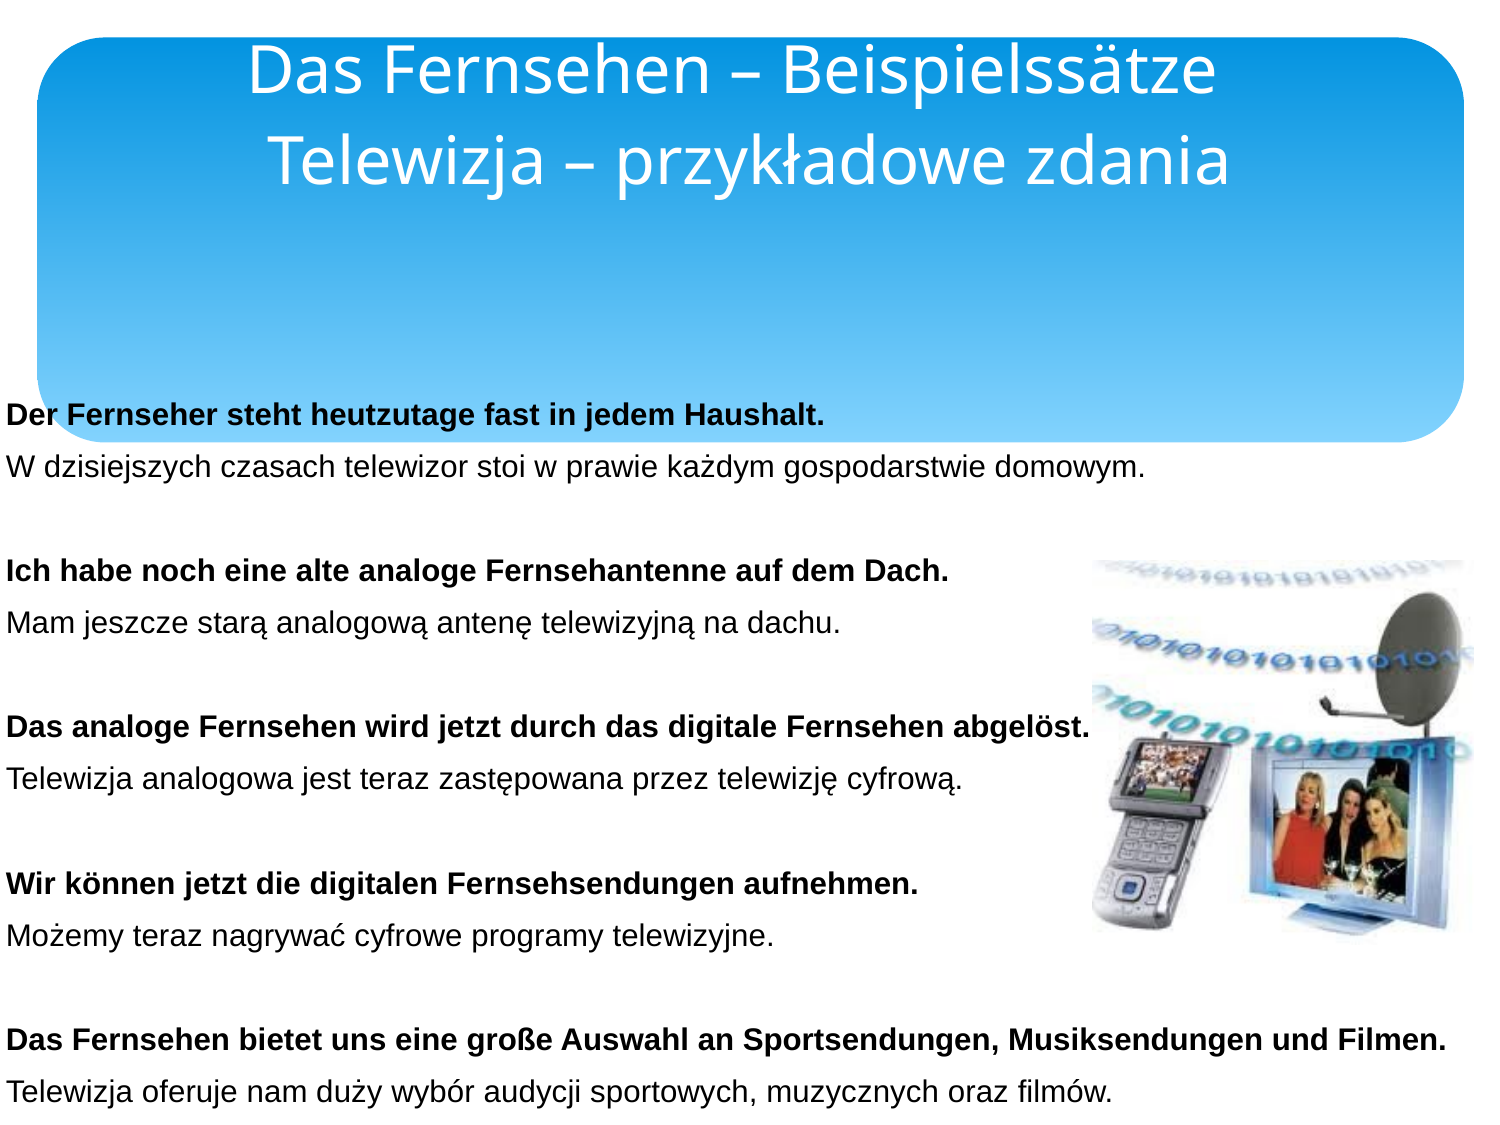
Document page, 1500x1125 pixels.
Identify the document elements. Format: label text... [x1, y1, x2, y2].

title Das Fernsehen – Beispielssätze Telewizja – przykładowe zdania [75, 35, 1425, 281]
picture [1092, 560, 1474, 945]
subtitle Der Fernseher steht heutzutage fast in jedem Haushalt. W dzisiejszych czasach telewizor stoi w prawie każdym gospodarstwie domowym. Ich habe noch eine alte analoge Fernsehantenne auf dem Dach. Mam jeszcze starą analogową antenę telewizyjną na dachu. Das analoge Fernsehen wird jetzt durch das digitale Fernsehen abgelöst. Telewizja analogowa jest teraz zastępowana przez telewizję cyfrową. Wir können jetzt die digitalen Fernsehsendungen aufnehmen. Możemy teraz nagrywać cyfrowe programy telewizyjne. Das Fernsehen bietet uns eine große Auswahl an Sportsendungen, Musiksendungen und Filmen. Telewizja oferuje nam duży wybór audycji sportowych, muzycznych oraz filmów. [5, 383, 1500, 1105]
